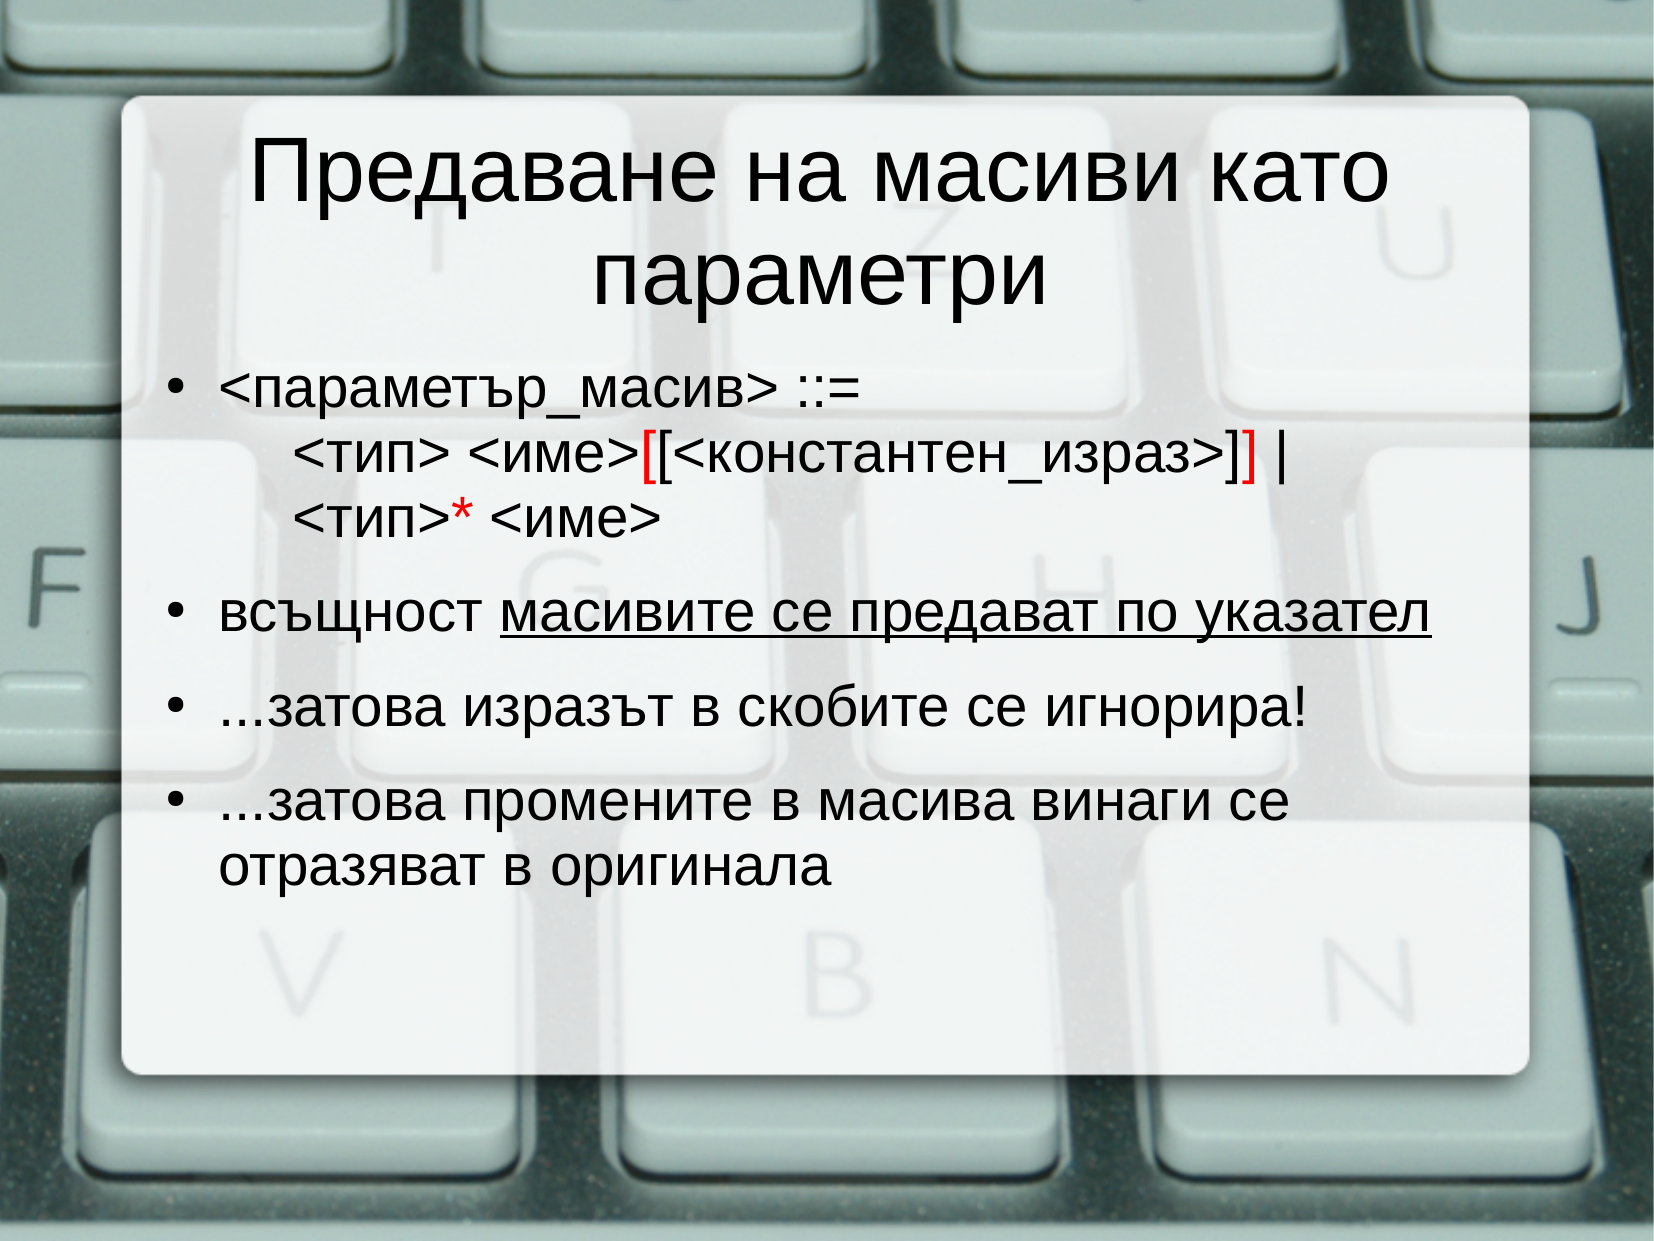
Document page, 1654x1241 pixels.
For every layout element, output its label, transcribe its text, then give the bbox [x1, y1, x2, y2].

list <параметър_масив> ::= <тип> <име>[[<константeн_израз>]] | <тип>* <име> всъщност масивите се предават по указател ...затова изразът в скобите се игнорира! ...затова промените в масива винаги се отразяват в оригинала [147, 354, 1506, 1074]
title Предаване на масиви като параметри [135, 117, 1506, 325]
picture [0, 0, 1654, 1241]
